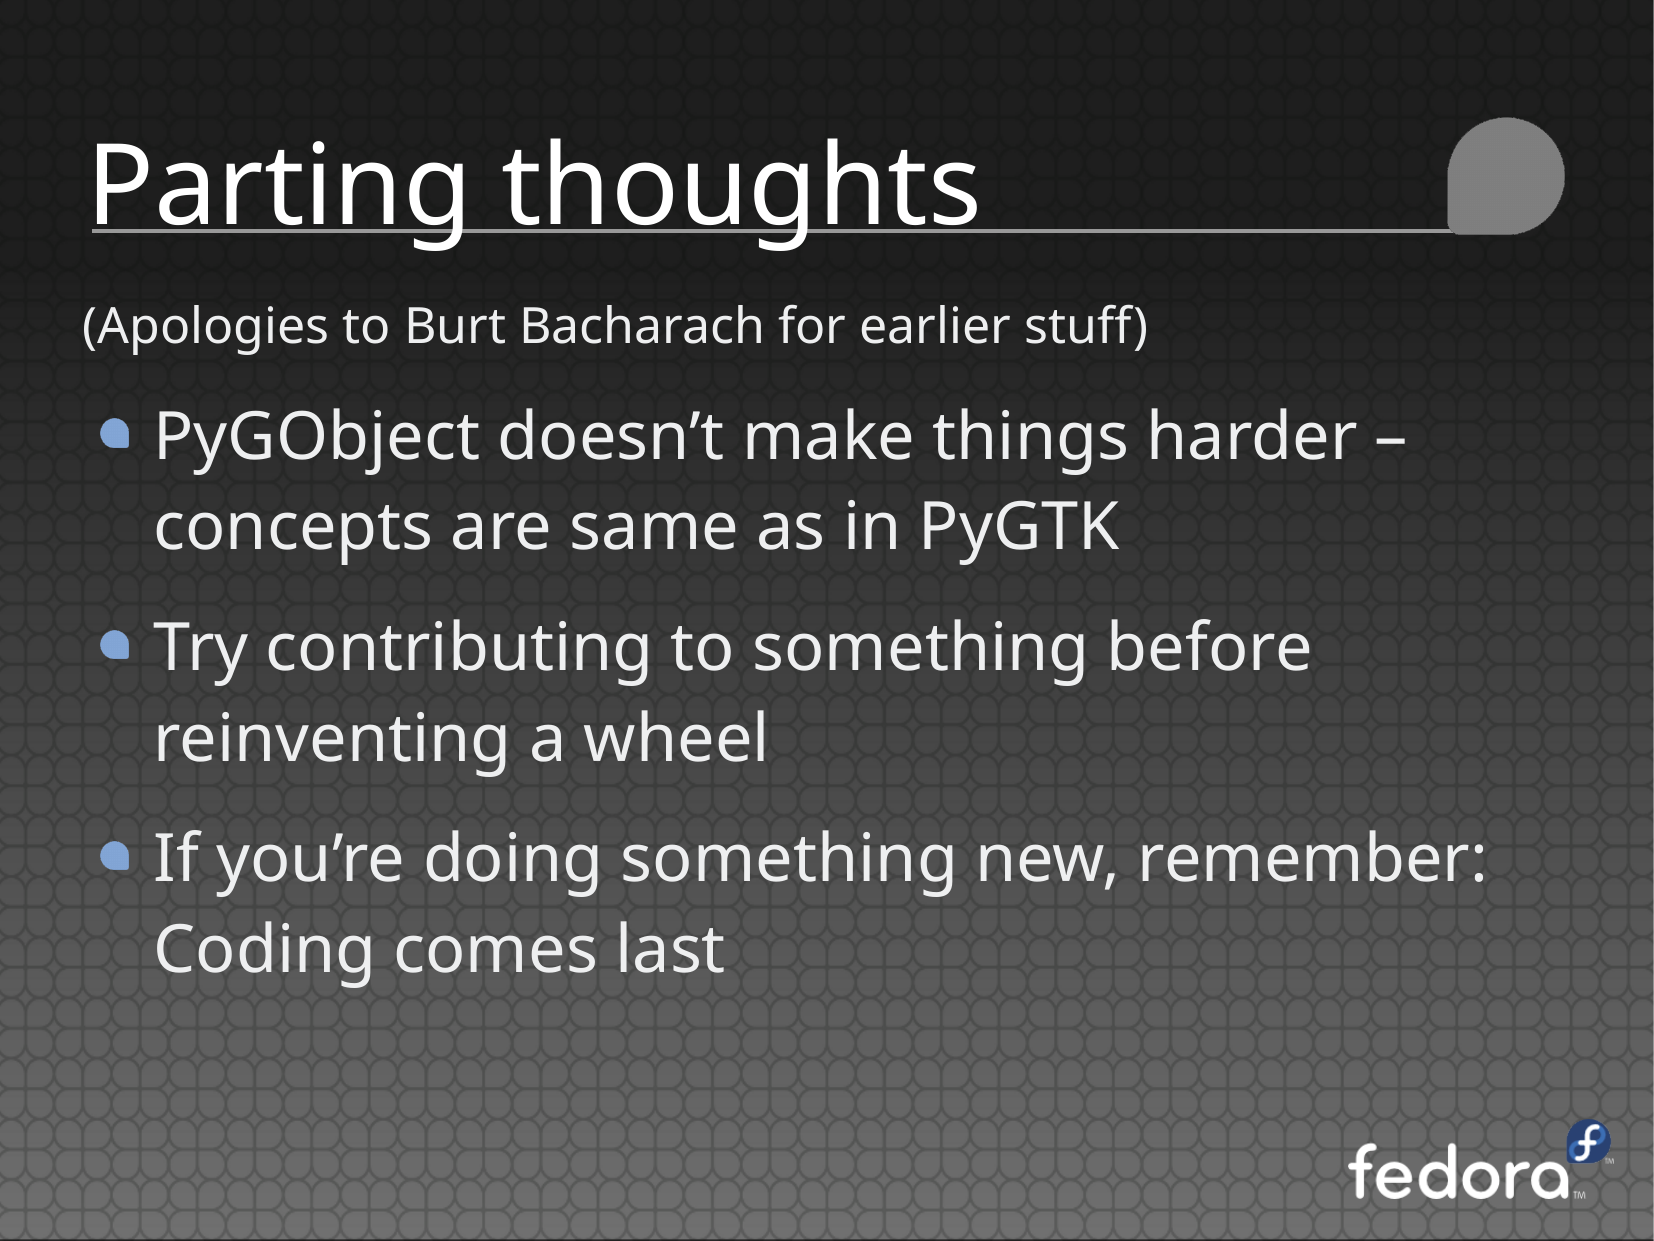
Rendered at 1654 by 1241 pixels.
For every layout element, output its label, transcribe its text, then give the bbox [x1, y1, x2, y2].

picture [0, 0, 1654, 1241]
title Parting thoughts [86, 112, 1576, 249]
list (Apologies to Burt Bacharach for earlier stuff) PyGObject doesn’t make things harder – concepts are same as in PyGTK Try contributing to something before reinventing a wheel If you’re doing something new, remember: Coding comes last [82, 290, 1571, 1109]
